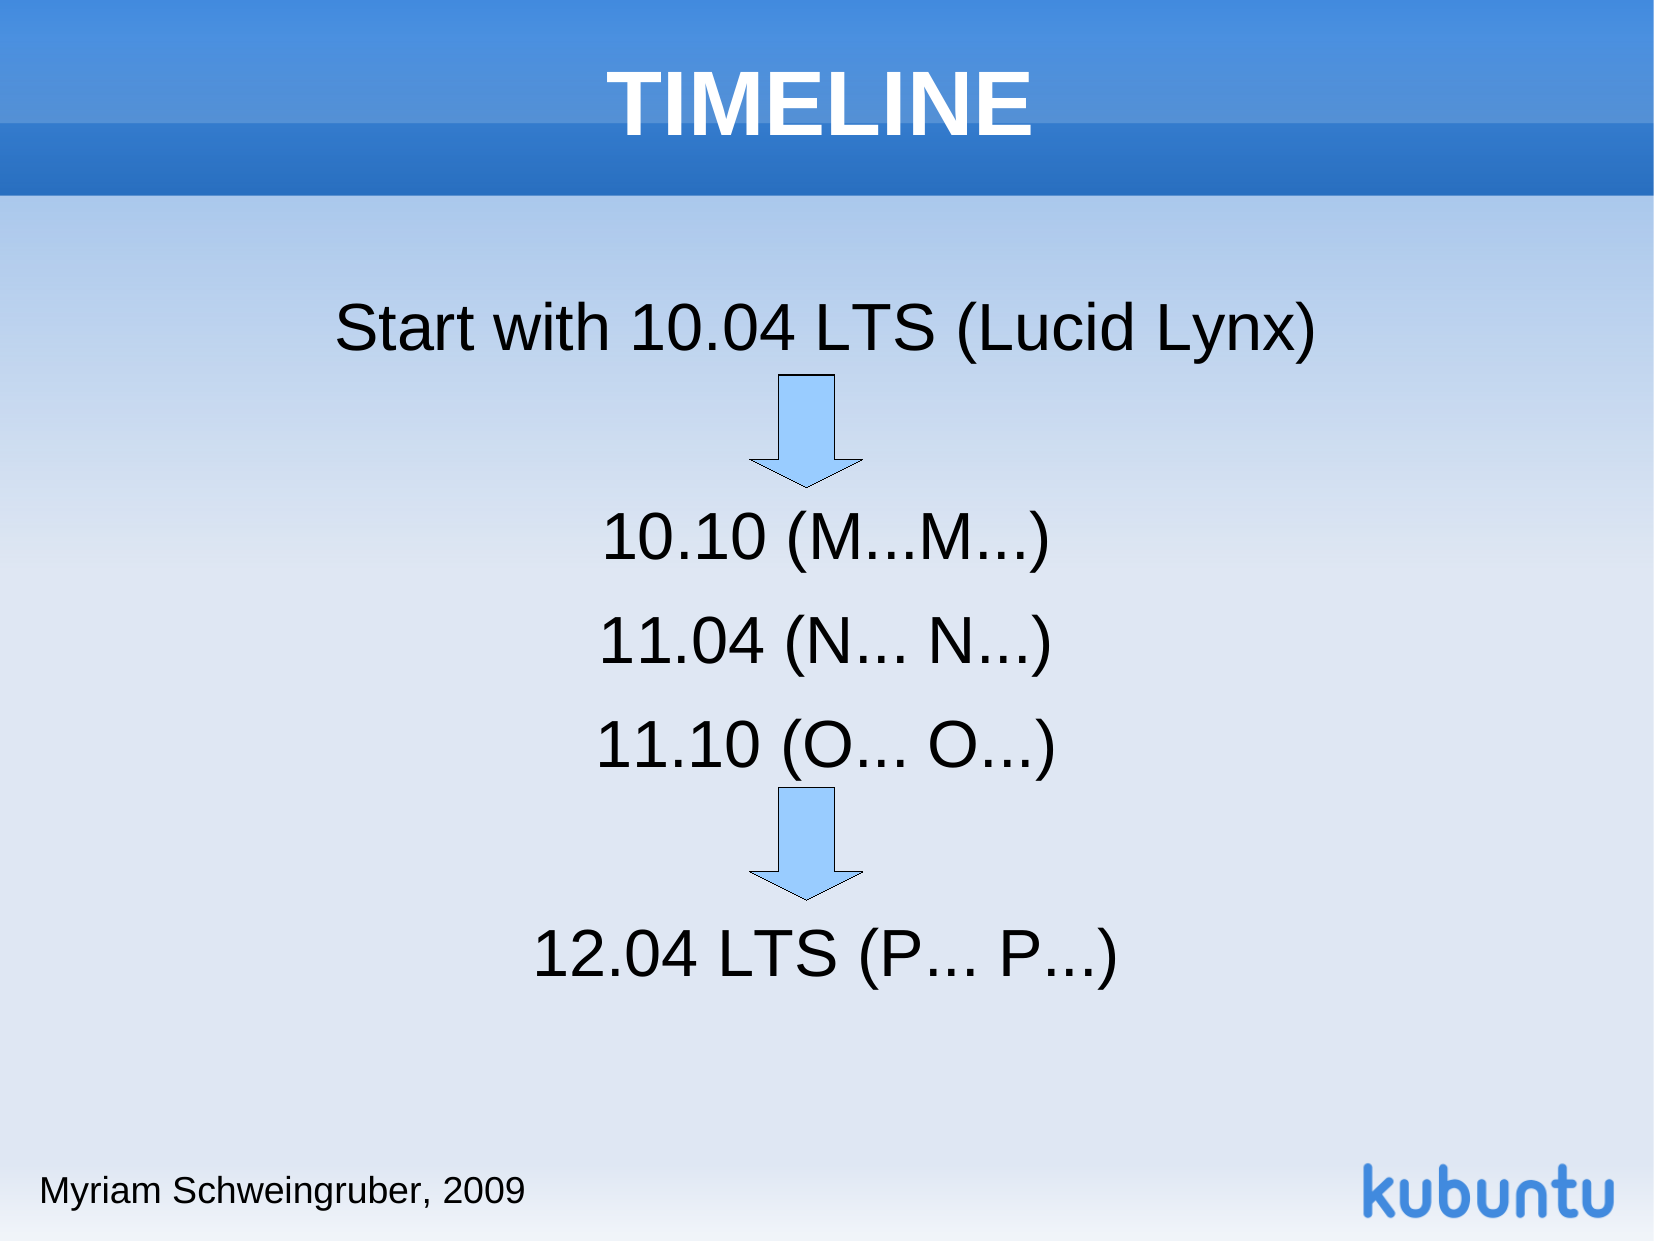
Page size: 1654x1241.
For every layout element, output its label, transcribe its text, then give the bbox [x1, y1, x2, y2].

text_box Myriam Schweingruber, 2009 [14, 1162, 540, 1233]
list Start with 10.04 LTS (Lucid Lynx) 10.10 (M...M...) 11.04 (N... N...) 11.10 (O... O...) 12.04 LTS (P... P...) [82, 290, 1571, 1094]
text_box [749, 787, 863, 901]
title TIMELINE [76, 7, 1565, 200]
picture [0, 0, 1654, 1241]
text_box [749, 374, 863, 488]
